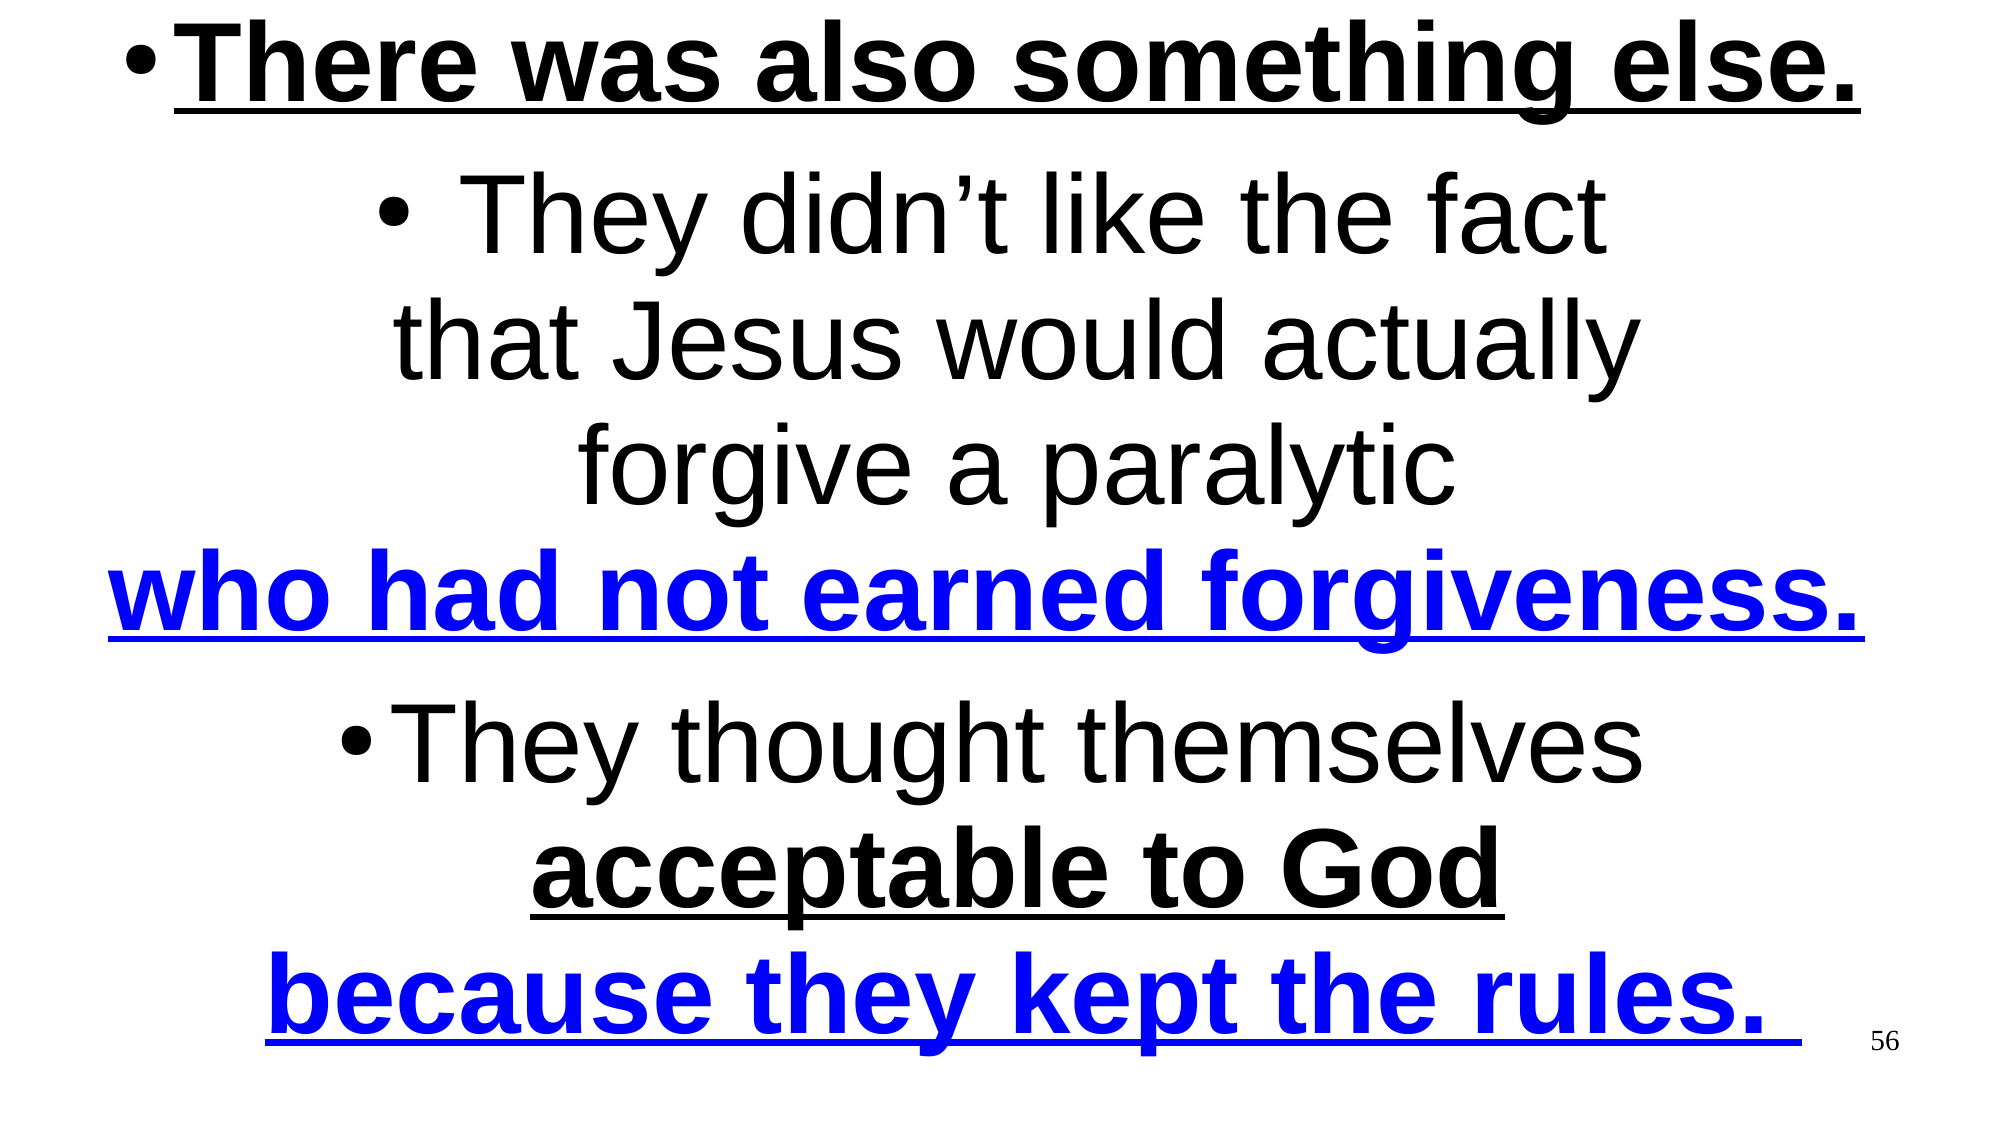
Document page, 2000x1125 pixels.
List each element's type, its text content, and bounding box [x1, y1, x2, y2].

list There was also something else. They didn’t like the fact that Jesus would actually forgive a paralytic who had not earned forgiveness. They thought themselves acceptable to God because they kept the rules. [0, 0, 1996, 1123]
